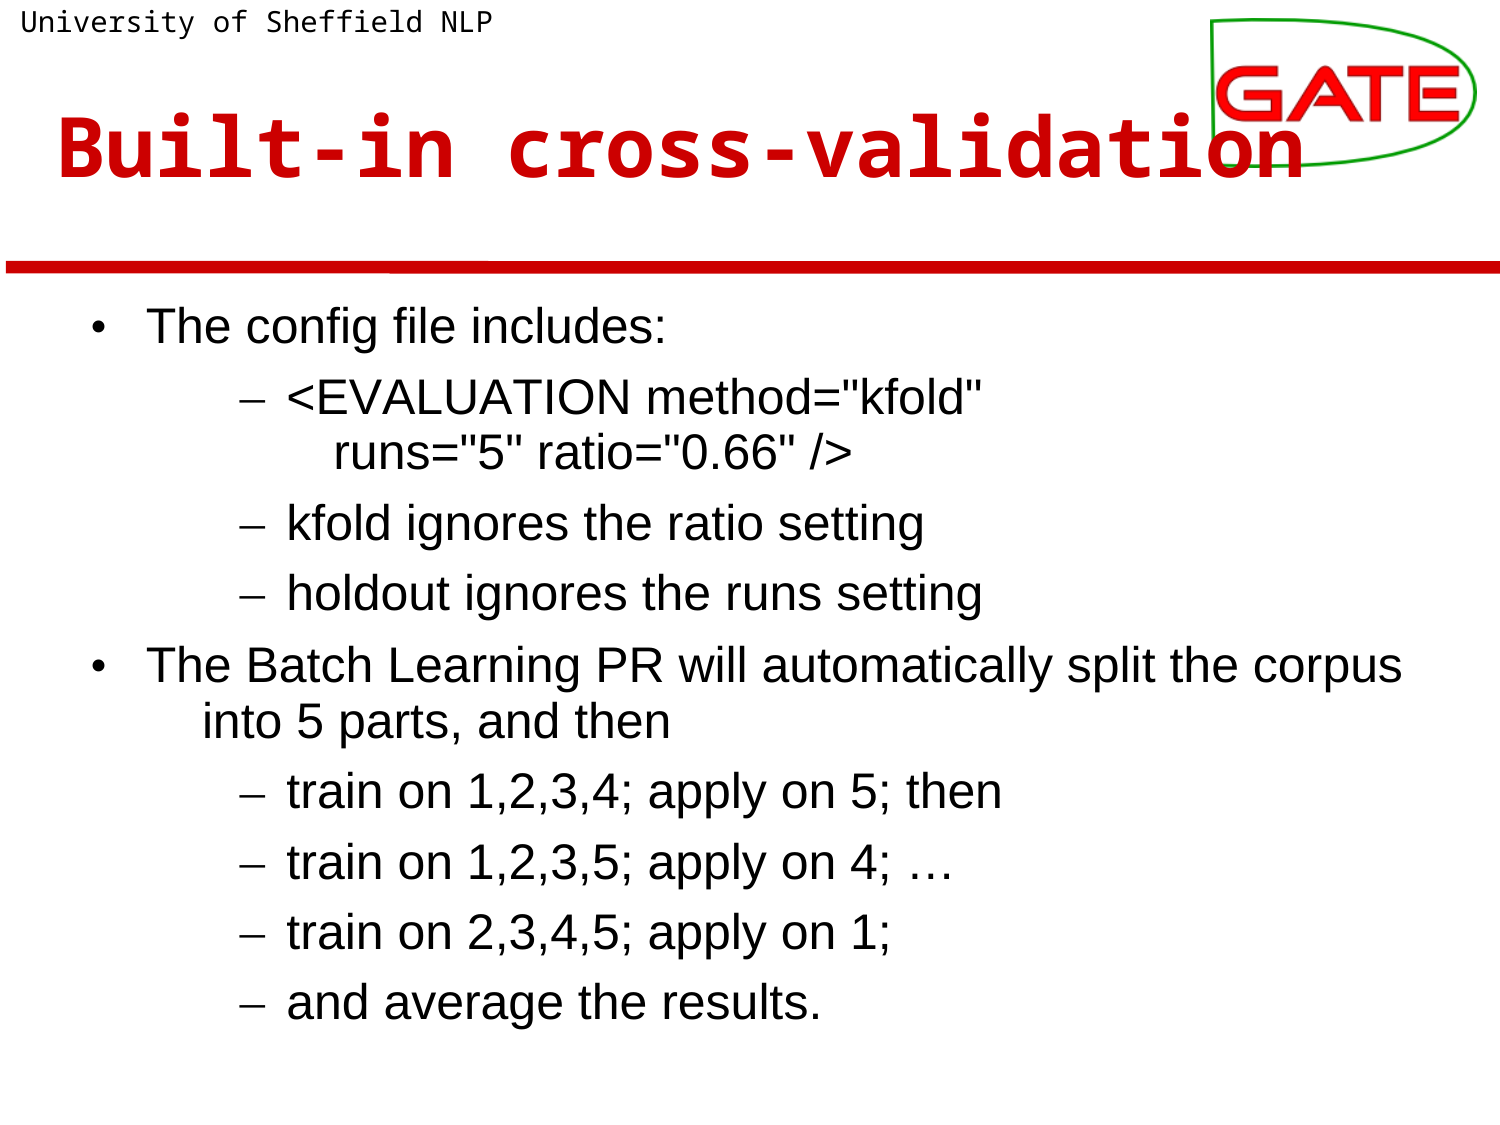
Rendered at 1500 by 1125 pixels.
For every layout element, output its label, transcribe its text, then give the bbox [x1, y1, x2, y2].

title Built-in cross-validation [41, 37, 1391, 254]
list The config file includes: <EVALUATION method="kfold" runs="5" ratio="0.66" /> kfold ignores the ratio setting holdout ignores the runs setting The Batch Learning PR will automatically split the corpus into 5 parts, and then train on 1,2,3,4; apply on 5; then train on 1,2,3,5; apply on 4; … train on 2,3,4,5; apply on 1; and average the results. [74, 290, 1425, 1034]
picture [1210, 18, 1477, 168]
